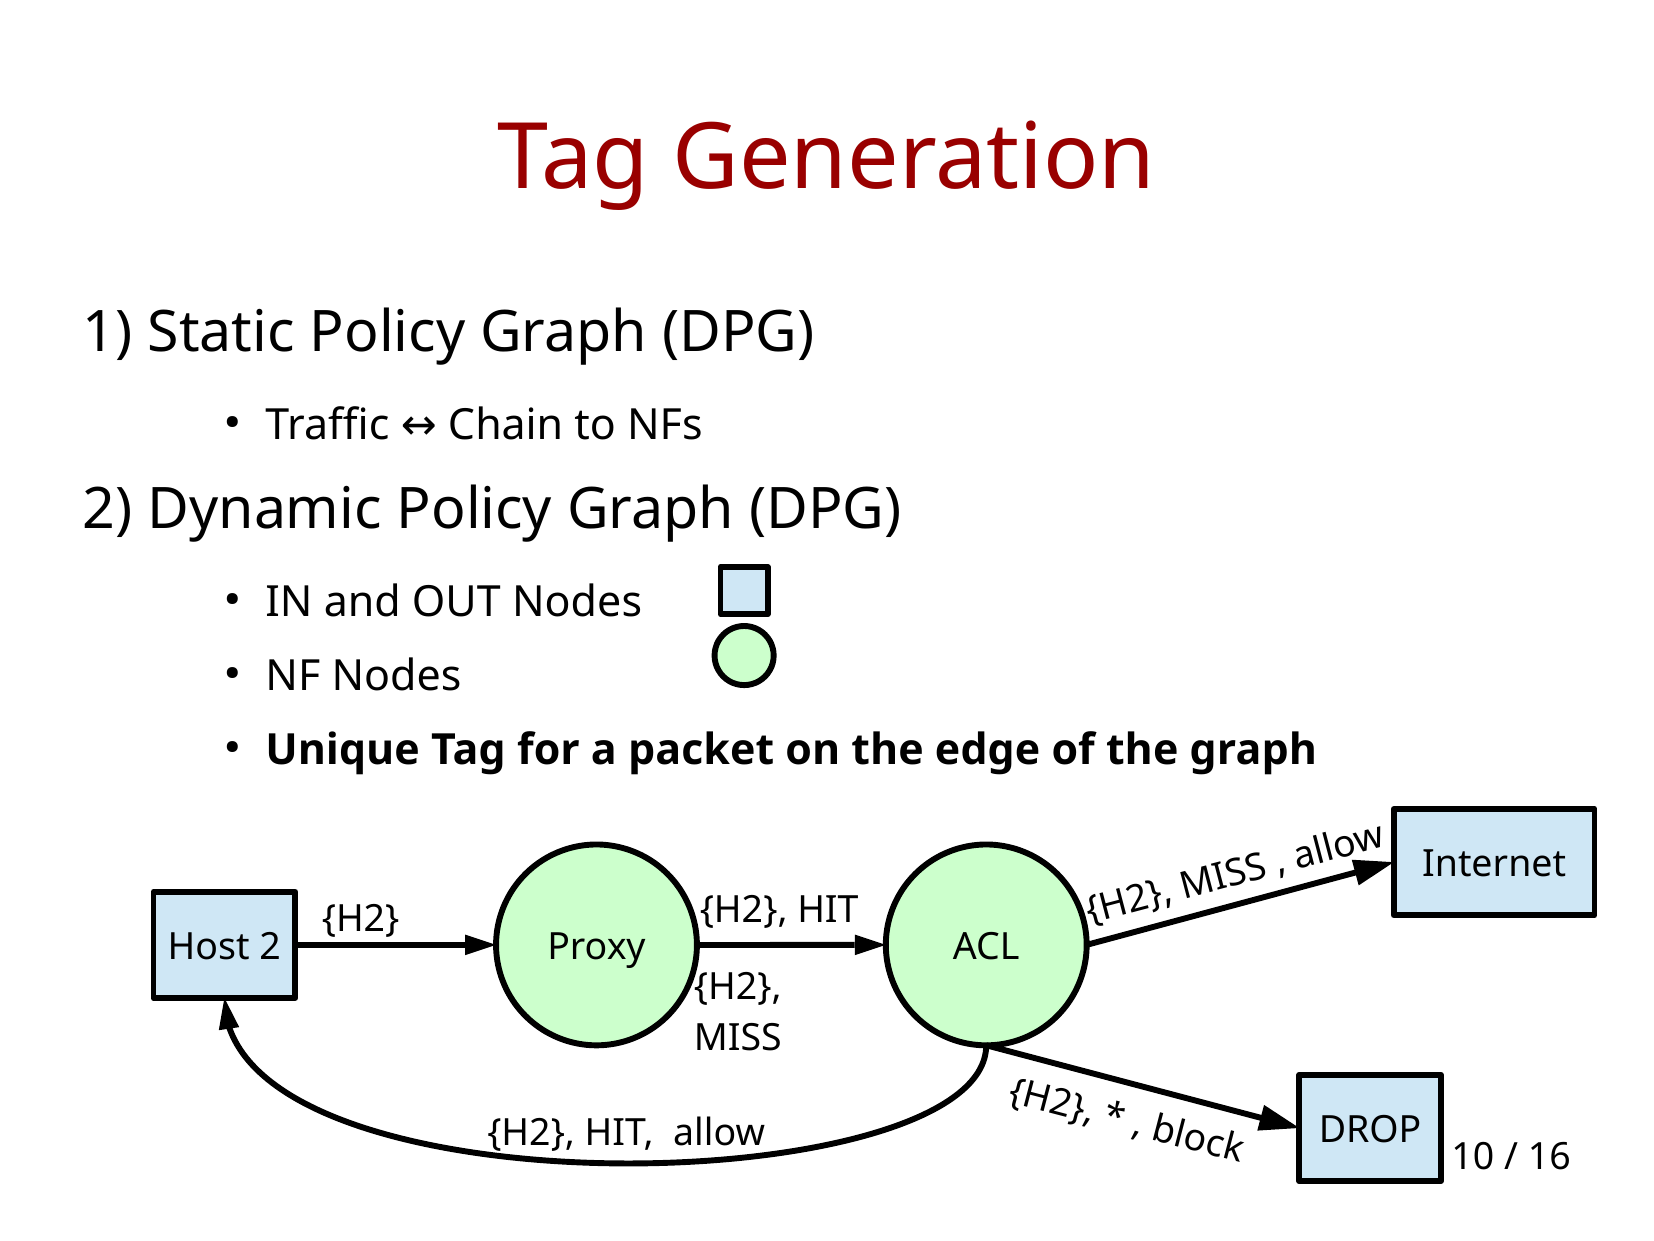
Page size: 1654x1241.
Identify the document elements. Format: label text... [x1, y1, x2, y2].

text_box [714, 625, 774, 686]
text_box ACL [885, 844, 1087, 1046]
text_box DROP [1299, 1074, 1441, 1182]
text_box [720, 566, 768, 615]
text_box Internet [1393, 809, 1595, 916]
text_box {H2} [307, 883, 426, 942]
text_box {H2}, HIT, allow [472, 1098, 792, 1157]
text_box Host 2 [153, 891, 296, 999]
text_box {H2}, * , block [990, 1052, 1268, 1178]
title Tag Generation [82, 49, 1571, 257]
text_box {H2}, HIT [685, 875, 886, 934]
text_box {H2}, MISS , allow [1062, 791, 1422, 938]
text_box Proxy [496, 844, 697, 1046]
list 1) Static Policy Graph (DPG) Traffic ↔ Chain to NFs 2) Dynamic Policy Graph (DPG) IN and OUT Nodes NF Nodes Unique Tag for a packet on the edge of the graph [82, 290, 1571, 780]
text_box {H2}, MISS [679, 952, 892, 1010]
